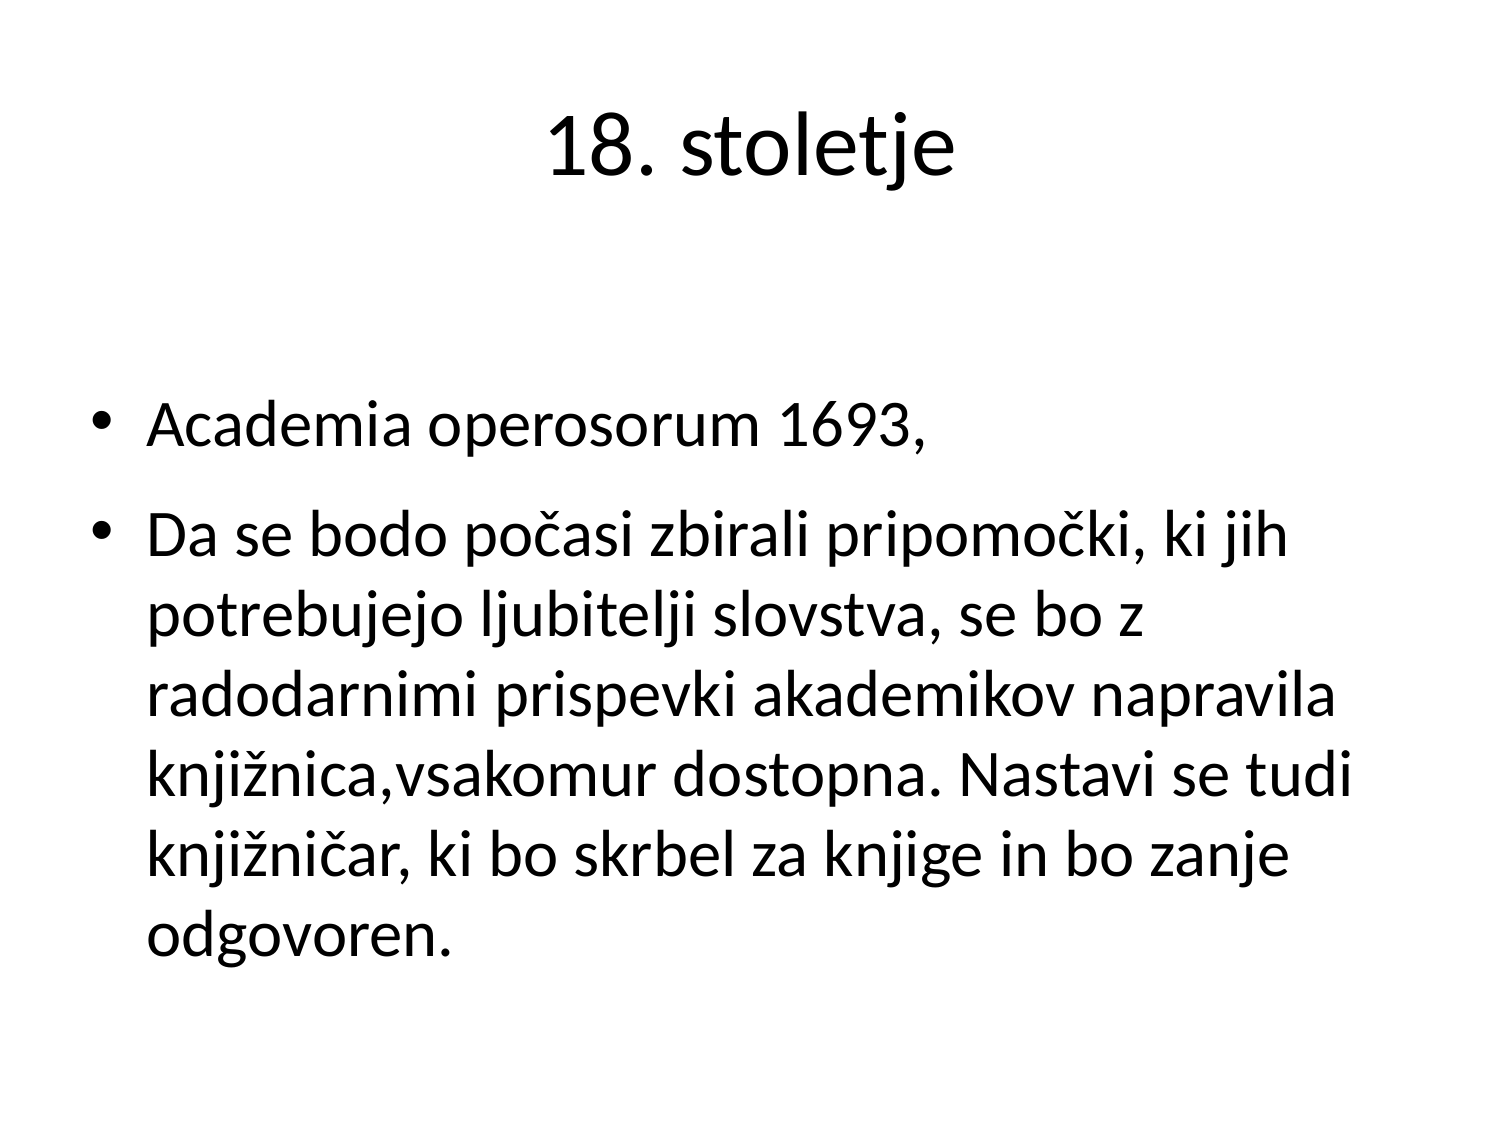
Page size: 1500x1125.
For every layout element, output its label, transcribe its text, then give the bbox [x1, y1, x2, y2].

title 18. stoletje [75, 45, 1425, 233]
list Academia operosorum 1693, Da se bodo počasi zbirali pripomočki, ki jih potrebujejo ljubitelji slovstva, se bo z radodarnimi prispevki akademikov napravila knjižnica,vsakomur dostopna. Nastavi se tudi knjižničar, ki bo skrbel za knjige in bo zanje odgovoren. [75, 262, 1425, 1005]
